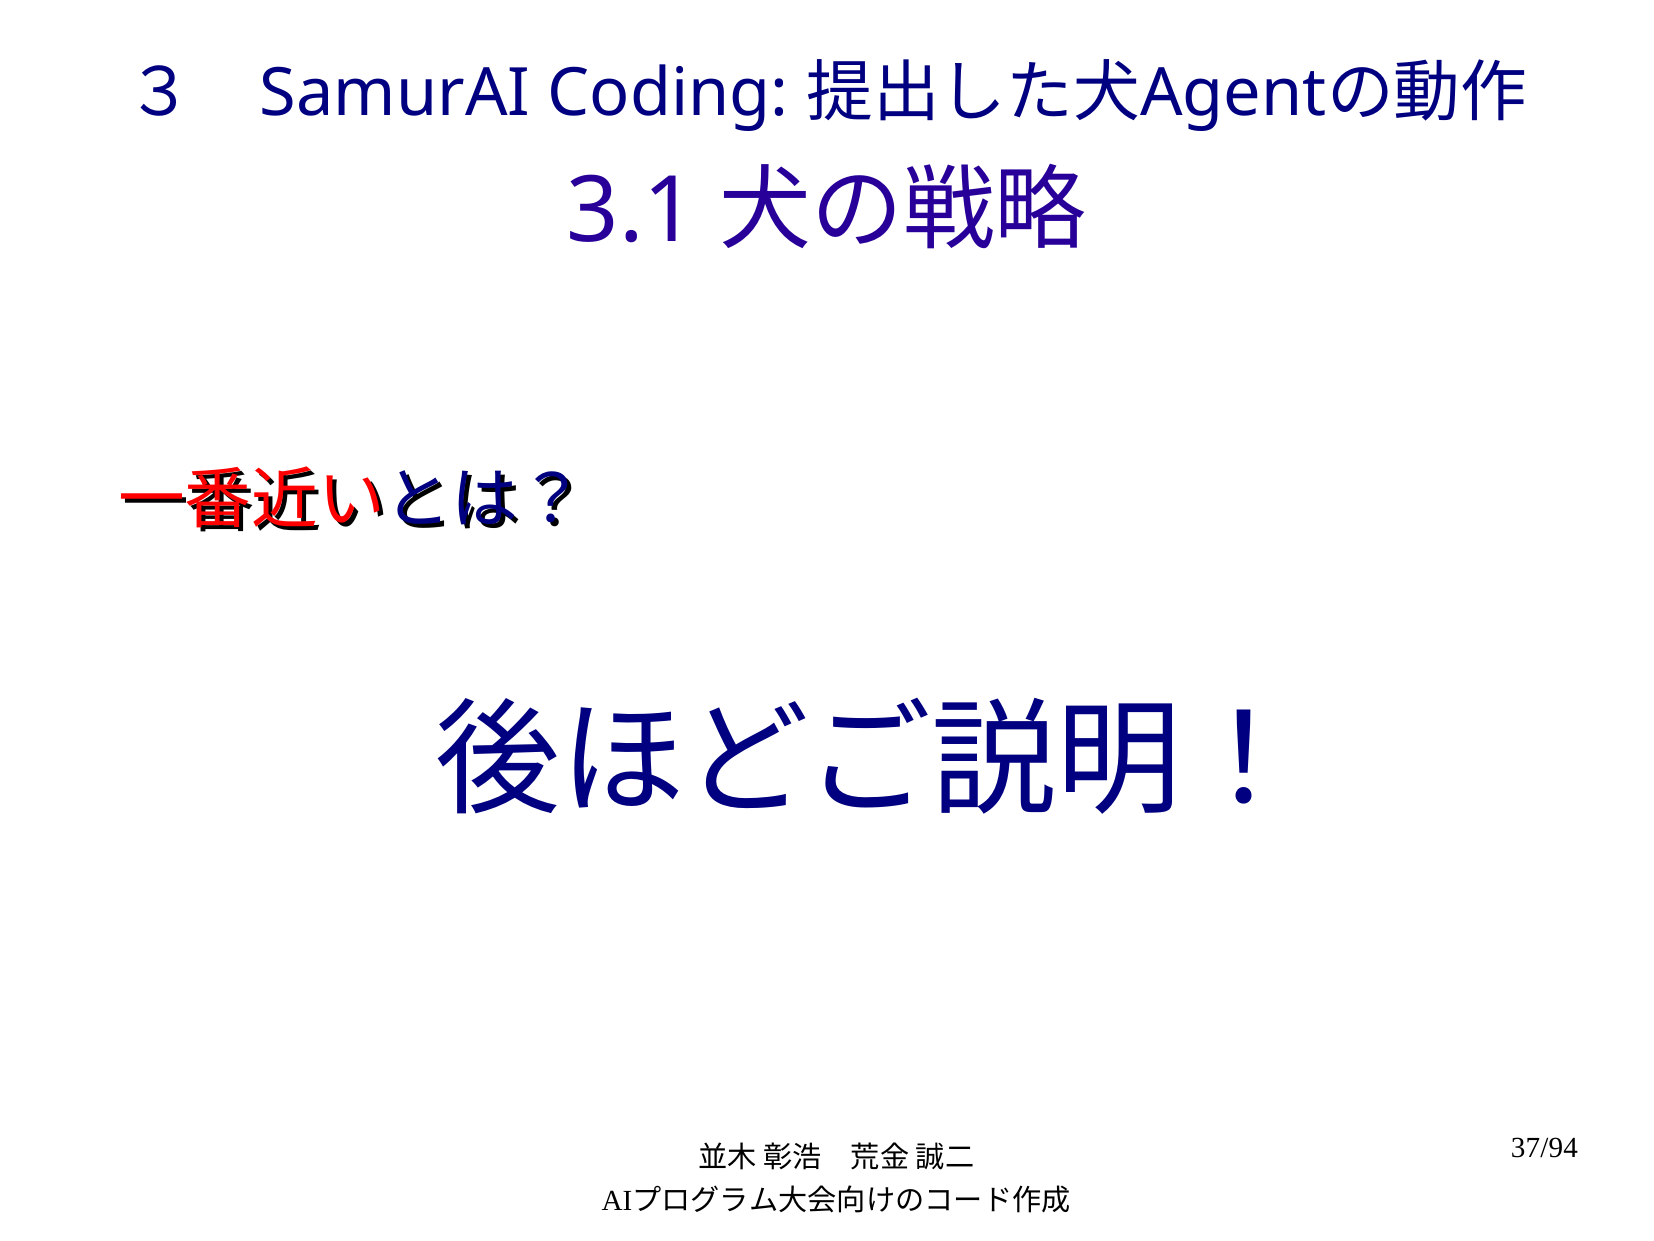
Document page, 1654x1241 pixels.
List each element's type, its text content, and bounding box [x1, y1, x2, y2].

text_box 後ほどご説明！ [295, 651, 1382, 792]
title ３ SamurAI Coding: 提出した犬Agentの動作3.1 犬の戦略 [82, 49, 1571, 257]
list 一番近いとは？ [118, 324, 1571, 1045]
